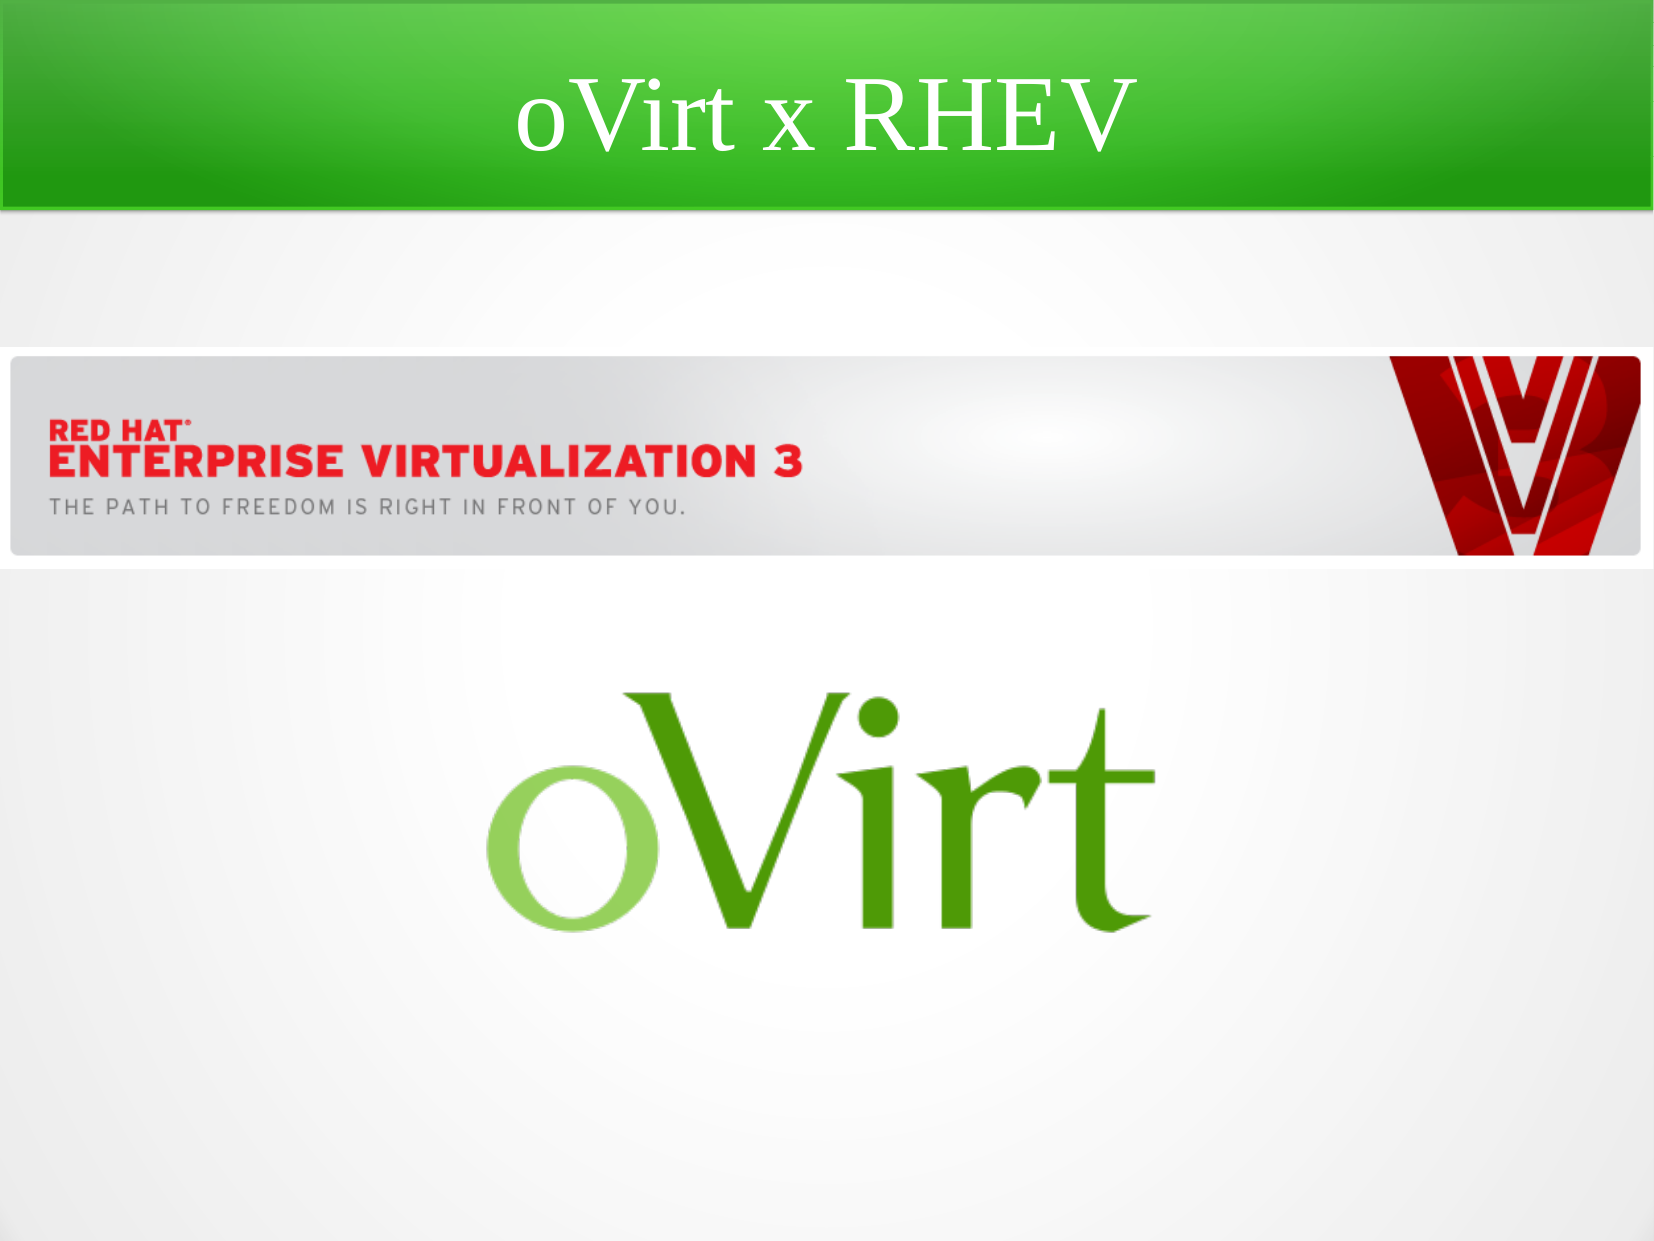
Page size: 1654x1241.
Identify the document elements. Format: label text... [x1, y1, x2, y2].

title oVirt x RHEV [82, 49, 1571, 179]
picture [0, 347, 1654, 569]
picture [443, 634, 1211, 976]
